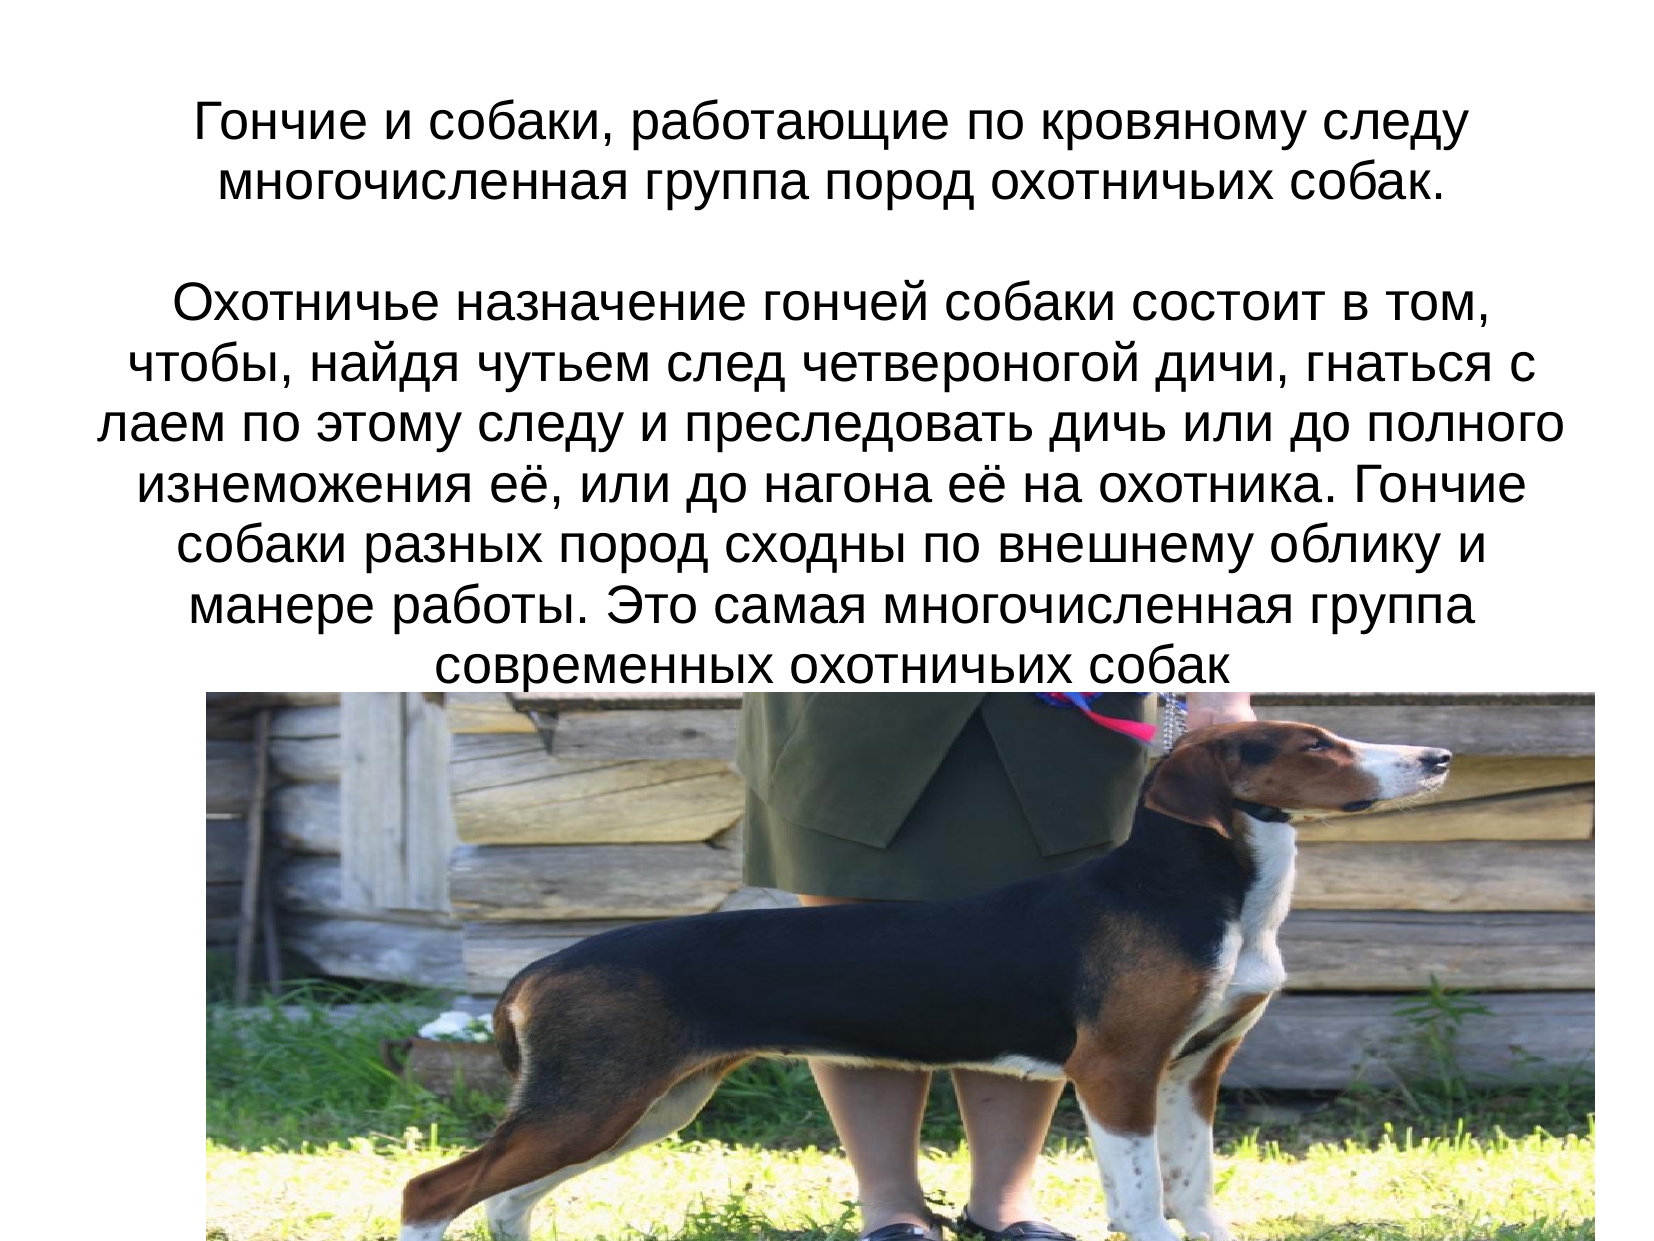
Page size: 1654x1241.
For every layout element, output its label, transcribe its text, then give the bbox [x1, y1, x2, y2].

picture [206, 692, 1595, 1241]
title Гончие и собаки, работающие по кровяному следу многочисленная группа пород охотничьих собак. Охотничье назначение гончей собаки состоит в том, чтобы, найдя чутьем след четвероногой дичи, гнаться с лаем по этому следу и преследовать дичь или до полного изнеможения её, или до нагона её на охотника. Гончие собаки разных пород сходны по внешнему облику и манере работы. Это самая многочисленная группа современных охотничьих собак [88, 29, 1577, 696]
